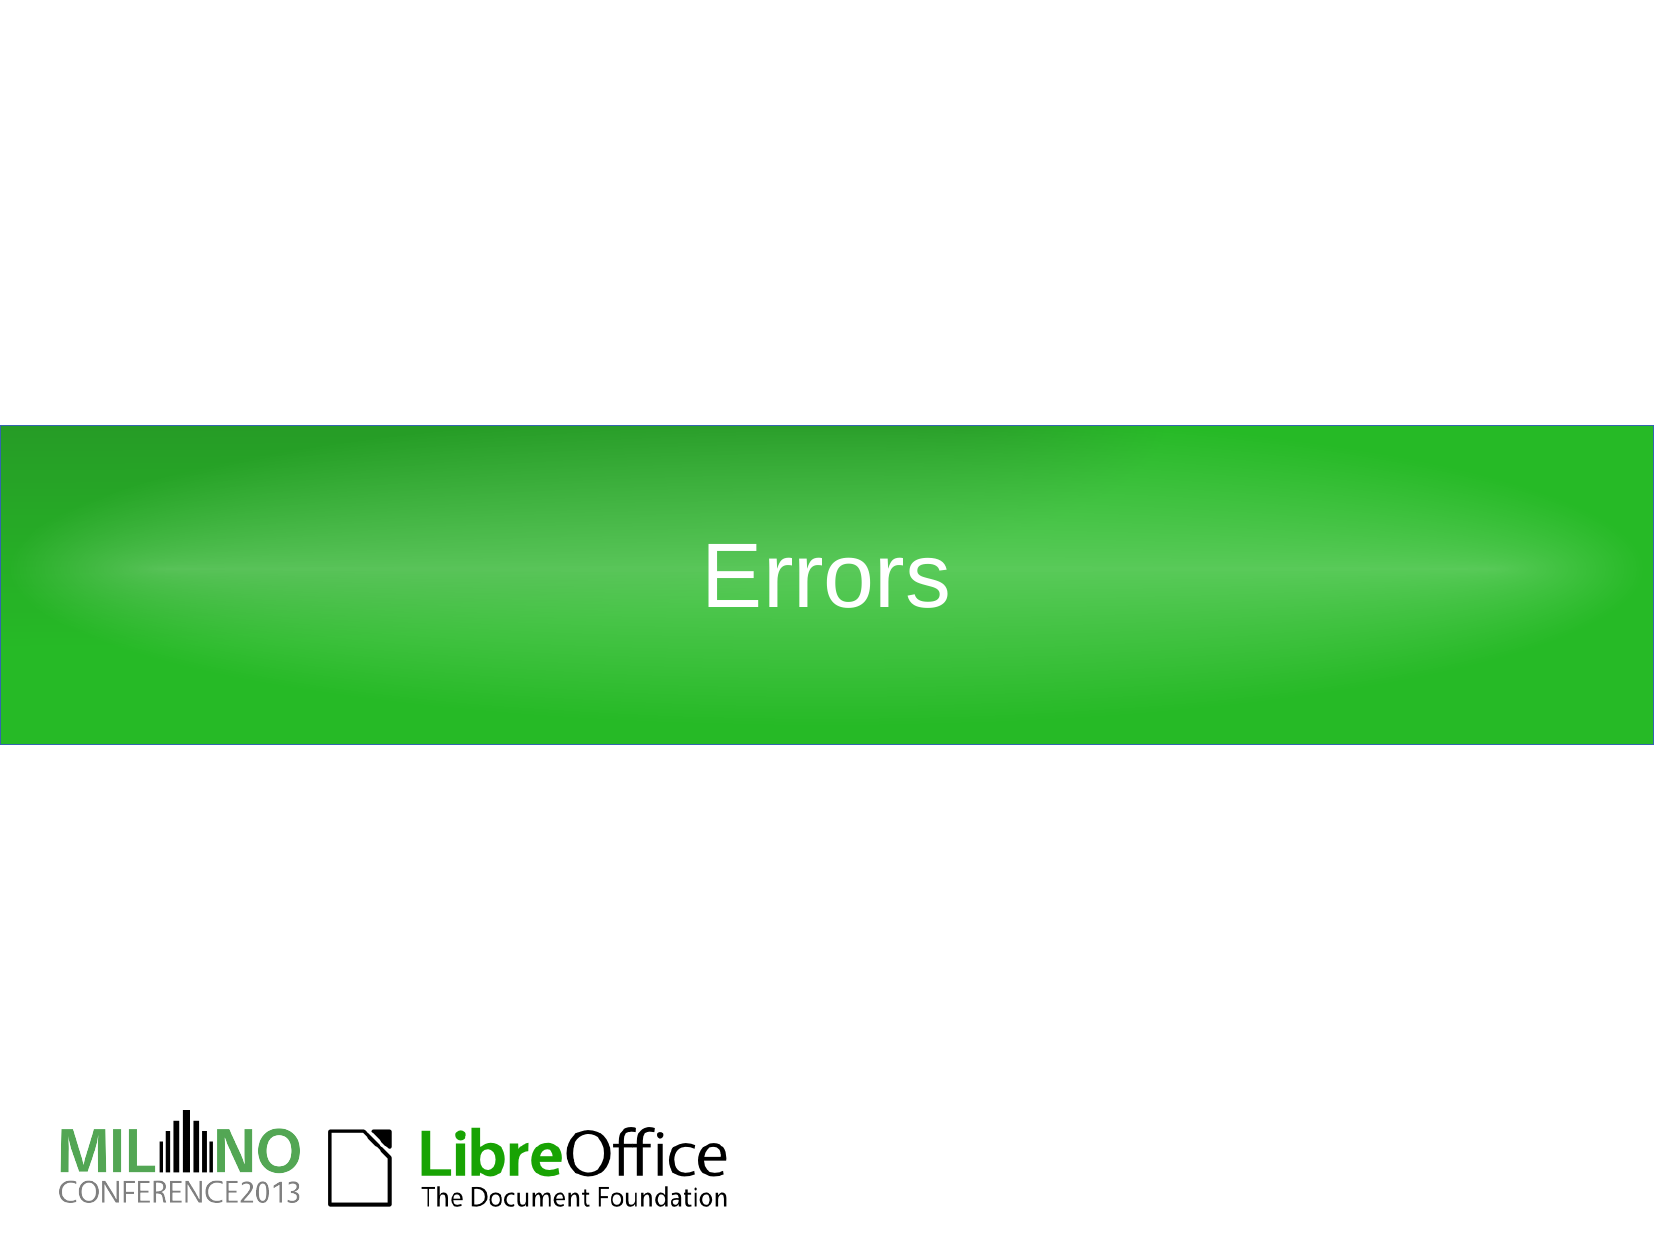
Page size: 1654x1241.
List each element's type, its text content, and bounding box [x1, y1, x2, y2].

title Errors [82, 472, 1571, 680]
picture [59, 1092, 757, 1241]
